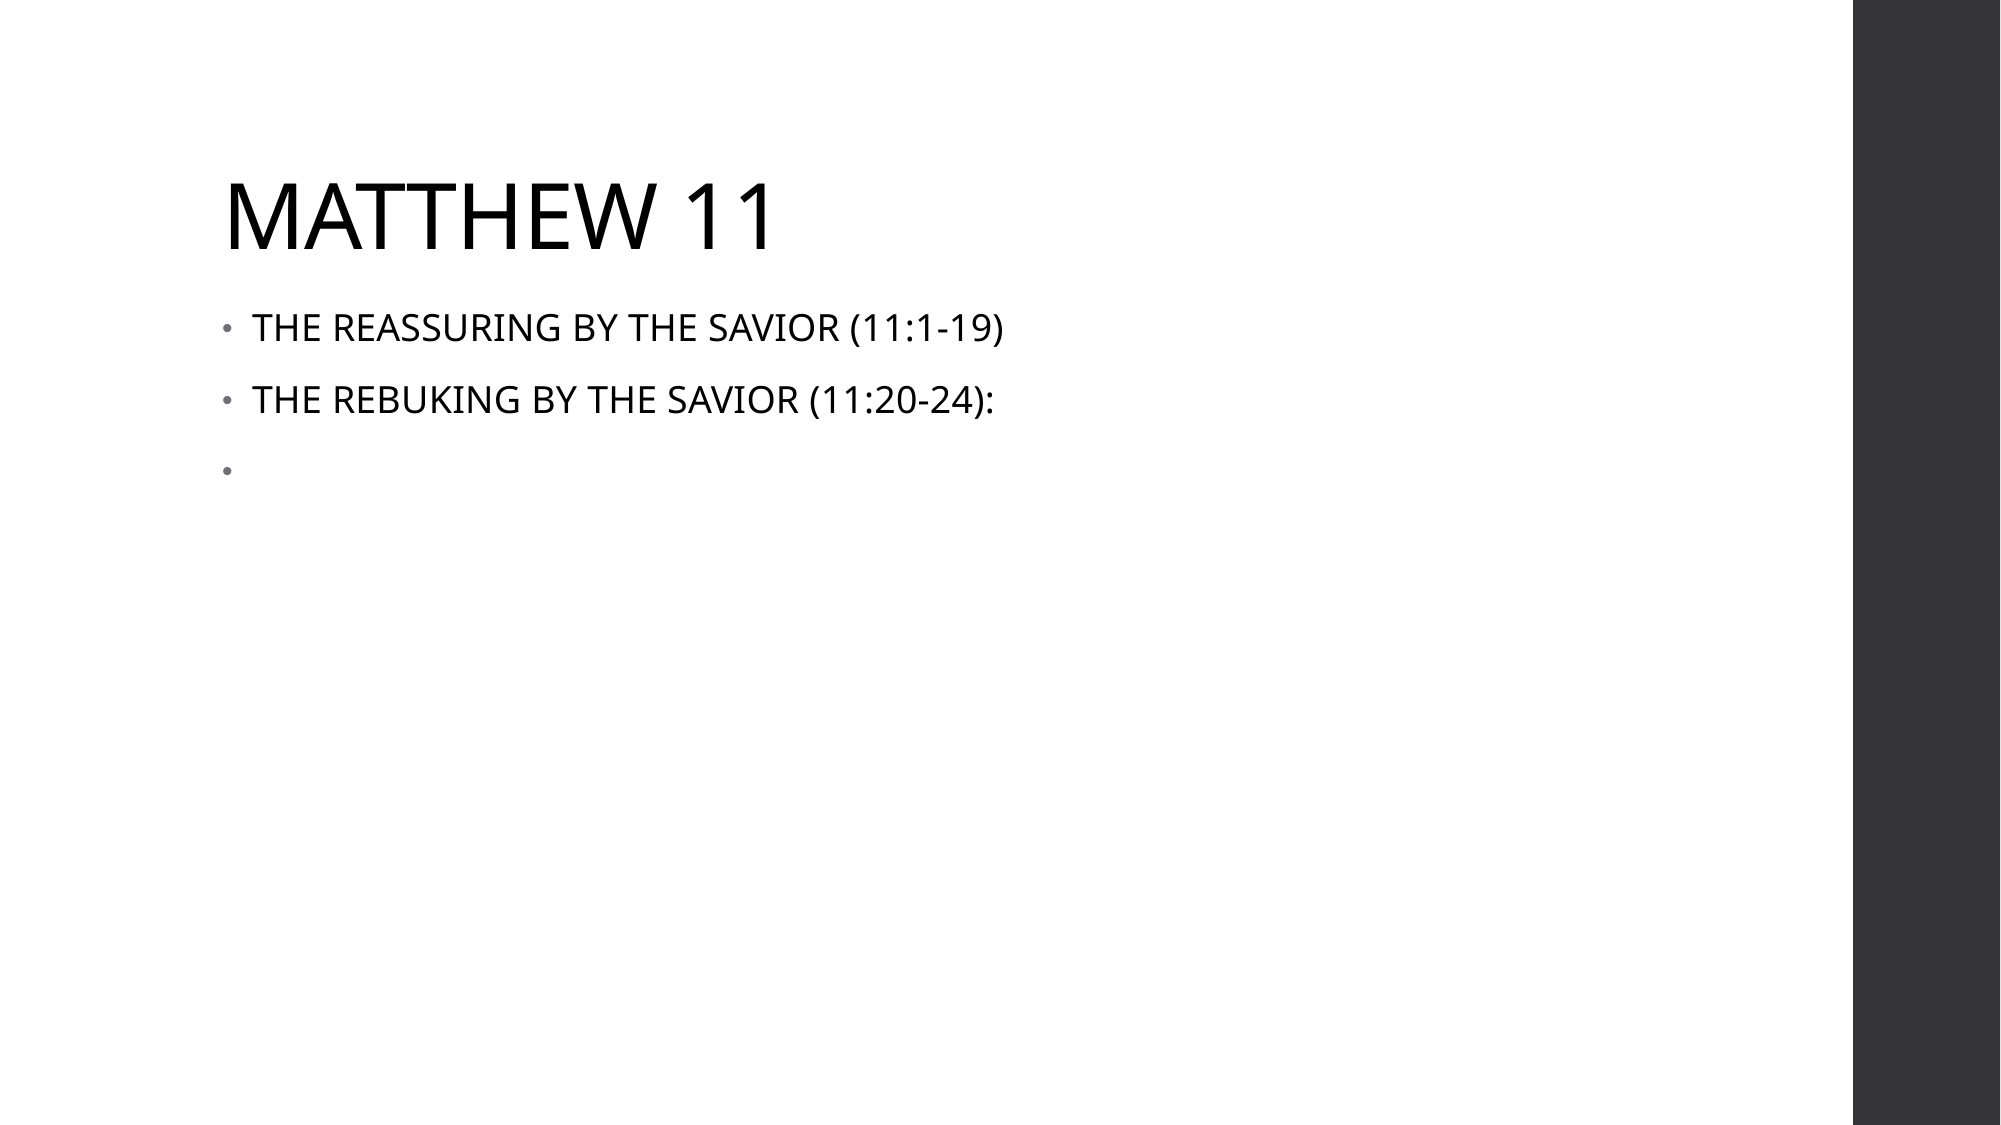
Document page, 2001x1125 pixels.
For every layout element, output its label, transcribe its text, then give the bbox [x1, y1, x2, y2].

title MATTHEW 11 [206, 60, 1797, 278]
list THE REASSURING BY THE SAVIOR (11:1-19) THE REBUKING BY THE SAVIOR (11:20-24): [206, 299, 1617, 1014]
